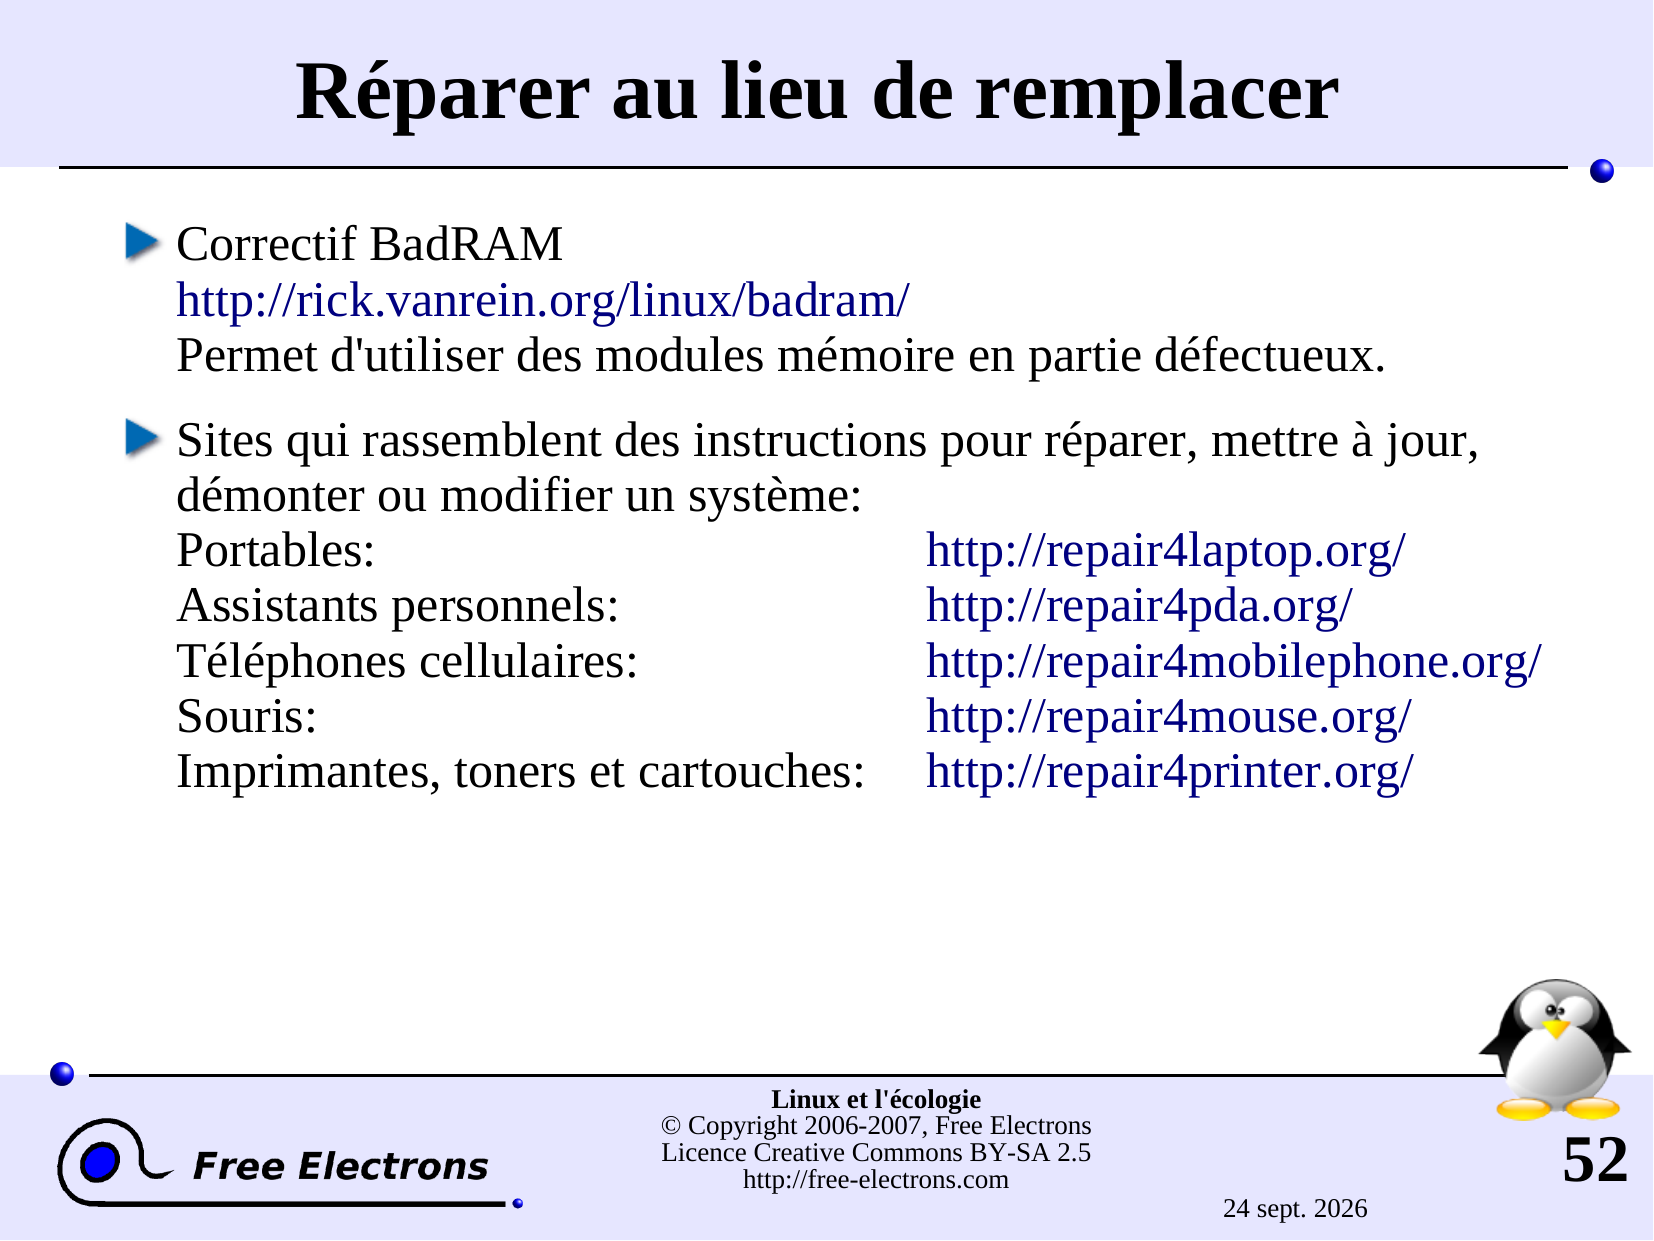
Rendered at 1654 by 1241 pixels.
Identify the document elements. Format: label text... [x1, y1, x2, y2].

title Réparer au lieu de remplacer [33, 29, 1604, 153]
picture [1476, 979, 1634, 1121]
picture [50, 1107, 527, 1216]
list Correctif BadRAM http://rick.vanrein.org/linux/badram/ Permet d'utiliser des modules mémoire en partie défectueux. Sites qui rassemblent des instructions pour réparer, mettre à jour, démonter ou modifier un système: Portables: http://repair4laptop.org/ Assistants personnels: http://repair4pda.org/ Téléphones cellulaires: http://repair4mobilephone.org/ Souris: http://repair4mouse.org/ Imprimantes, toners et cartouches: http://repair4printer.org/ [105, 216, 1565, 1066]
